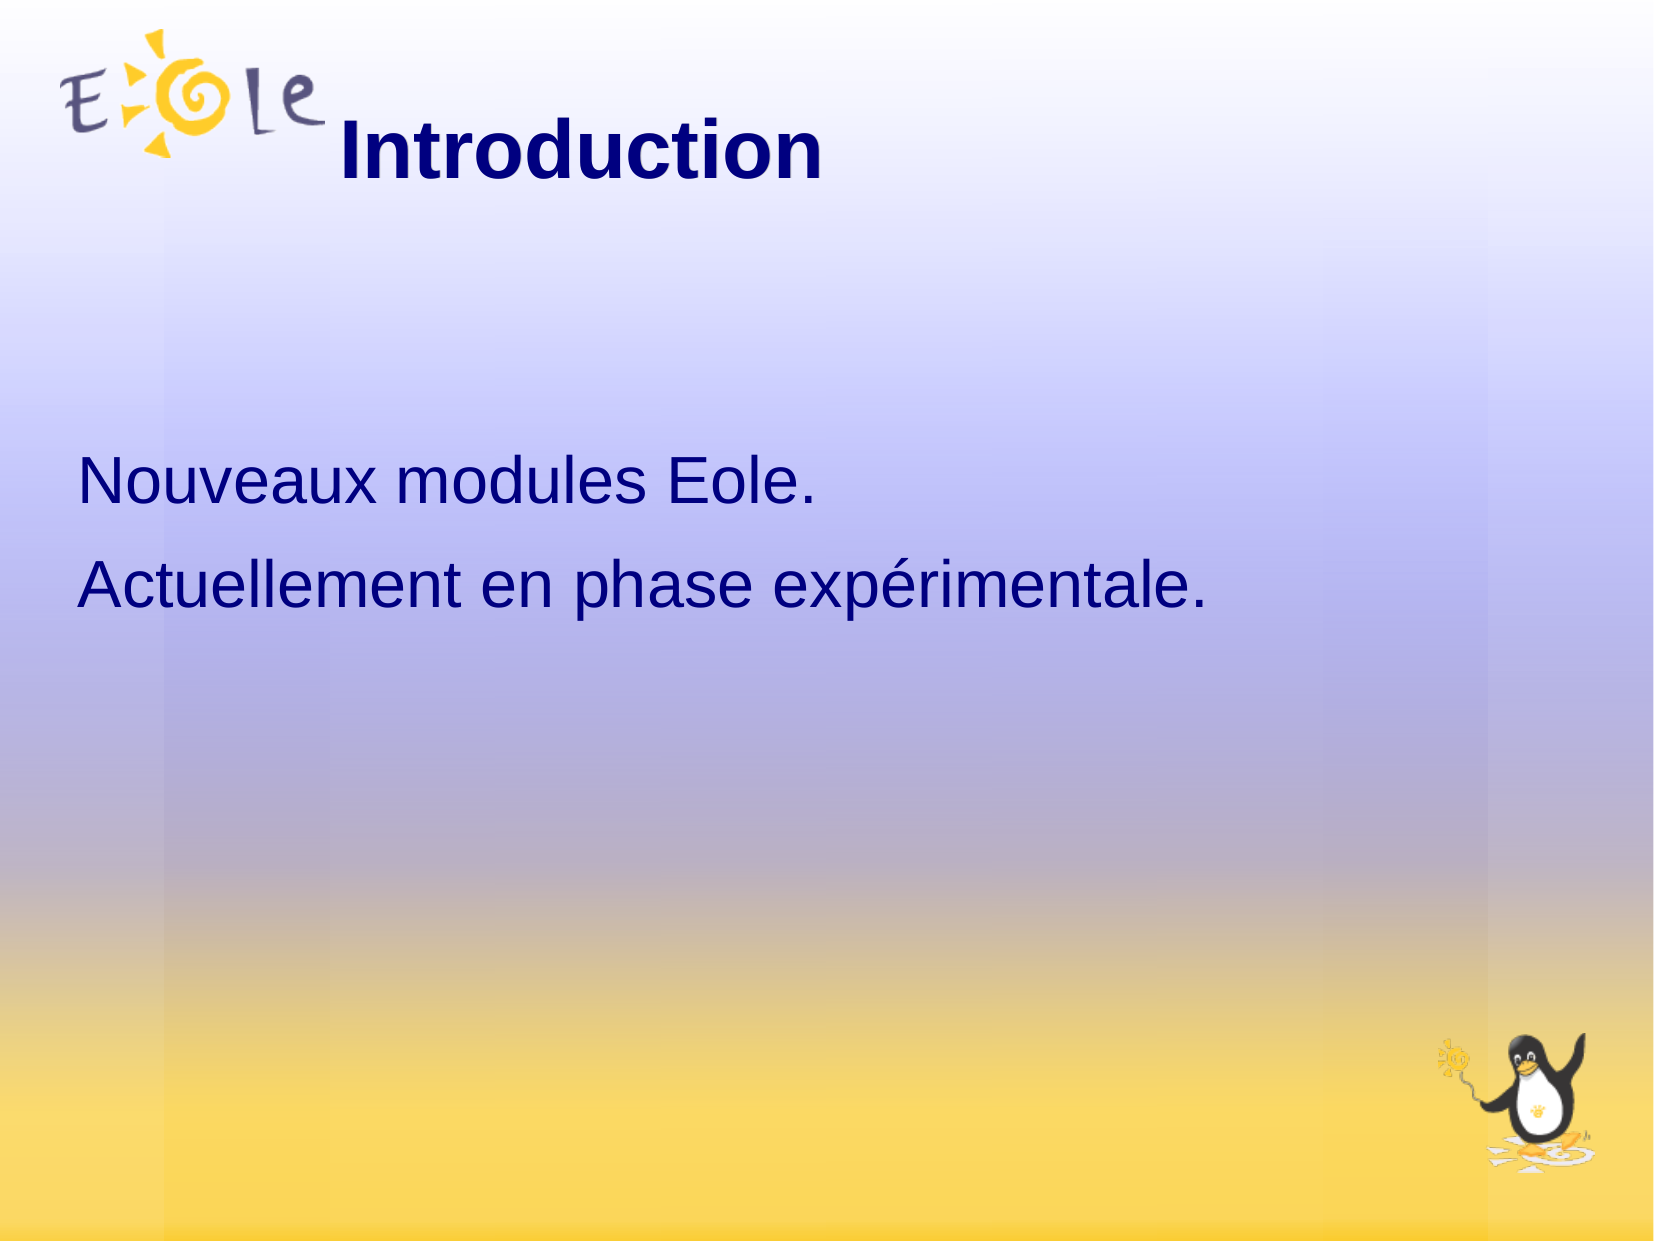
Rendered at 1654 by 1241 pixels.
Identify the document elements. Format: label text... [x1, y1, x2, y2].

picture [0, 0, 1654, 1241]
list Nouveaux modules Eole. Actuellement en phase expérimentale. [59, 442, 1548, 857]
text_box Introduction [324, 95, 840, 218]
